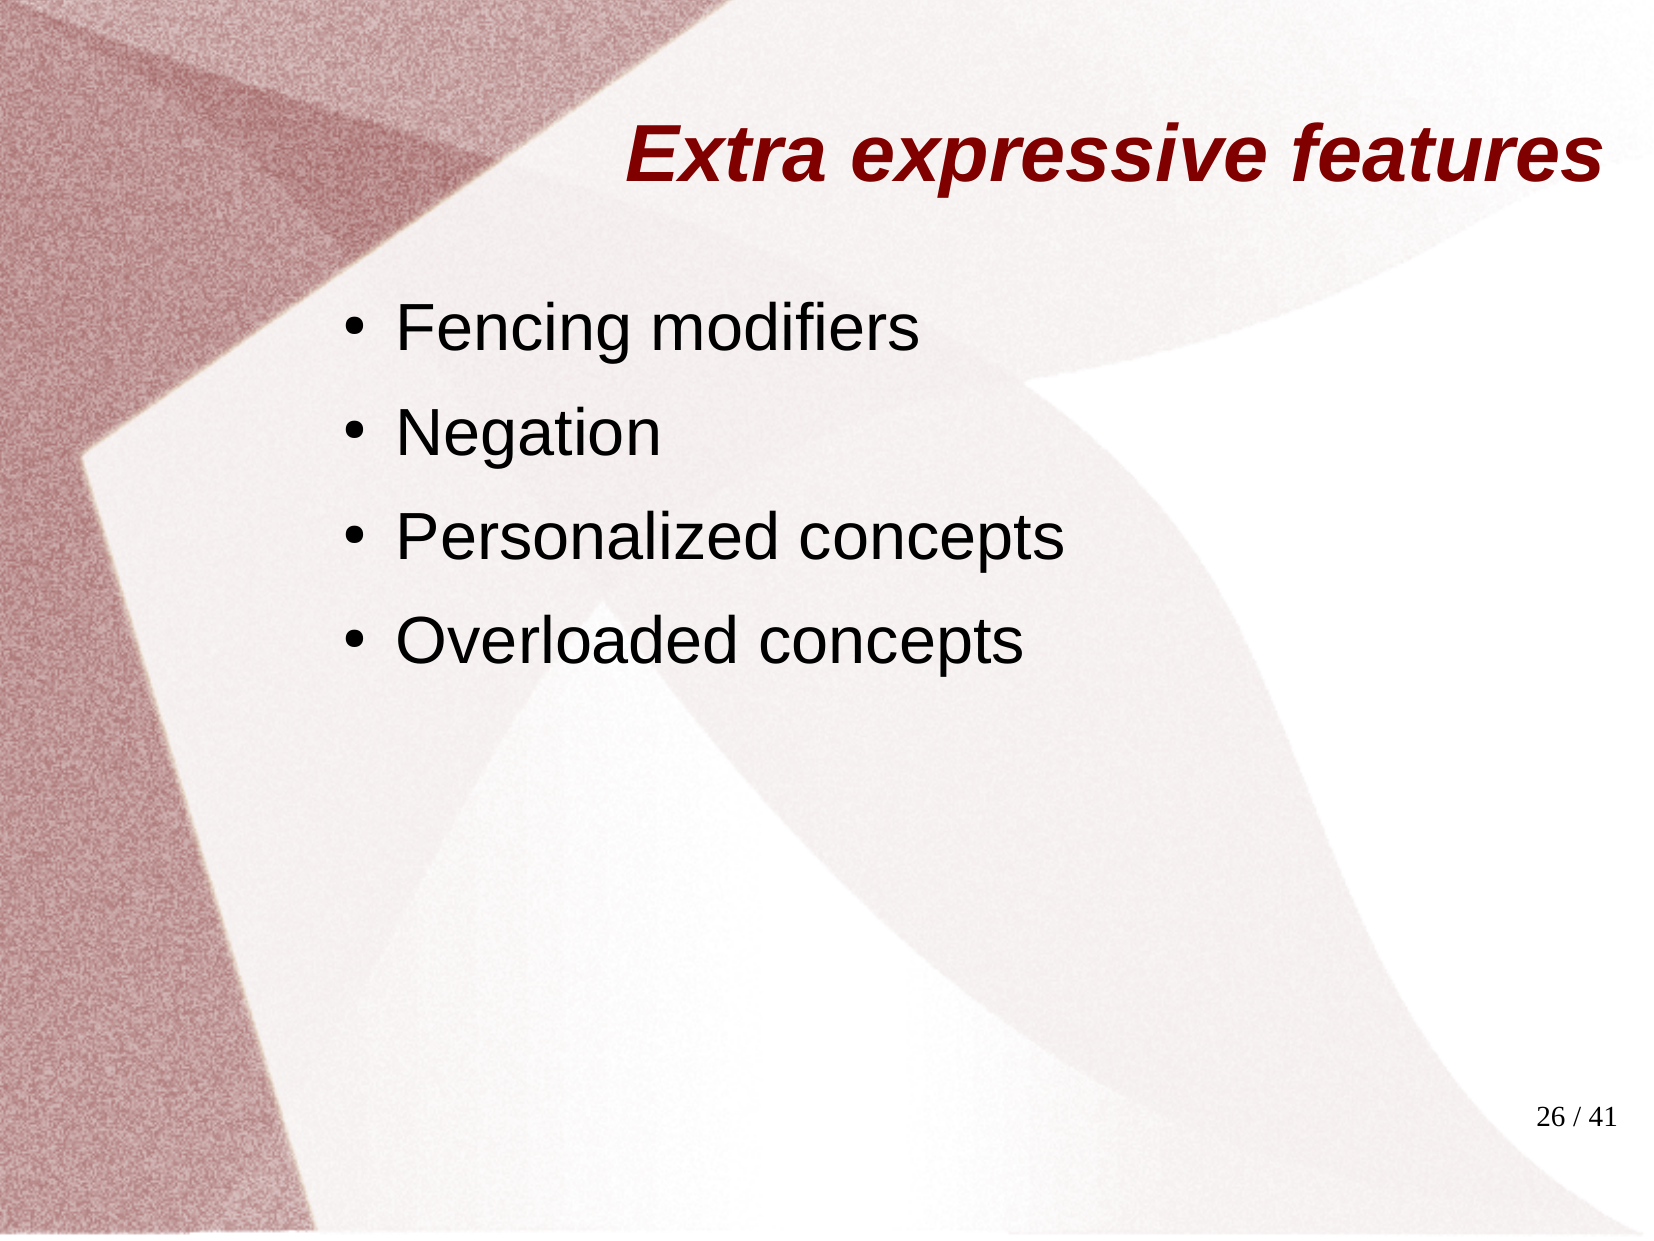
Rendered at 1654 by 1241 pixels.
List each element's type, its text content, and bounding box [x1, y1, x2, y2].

list Fencing modifiers Negation Personalized concepts Overloaded concepts [324, 290, 1601, 1010]
picture [0, 0, 1654, 1241]
title Extra expressive features [596, 49, 1607, 257]
